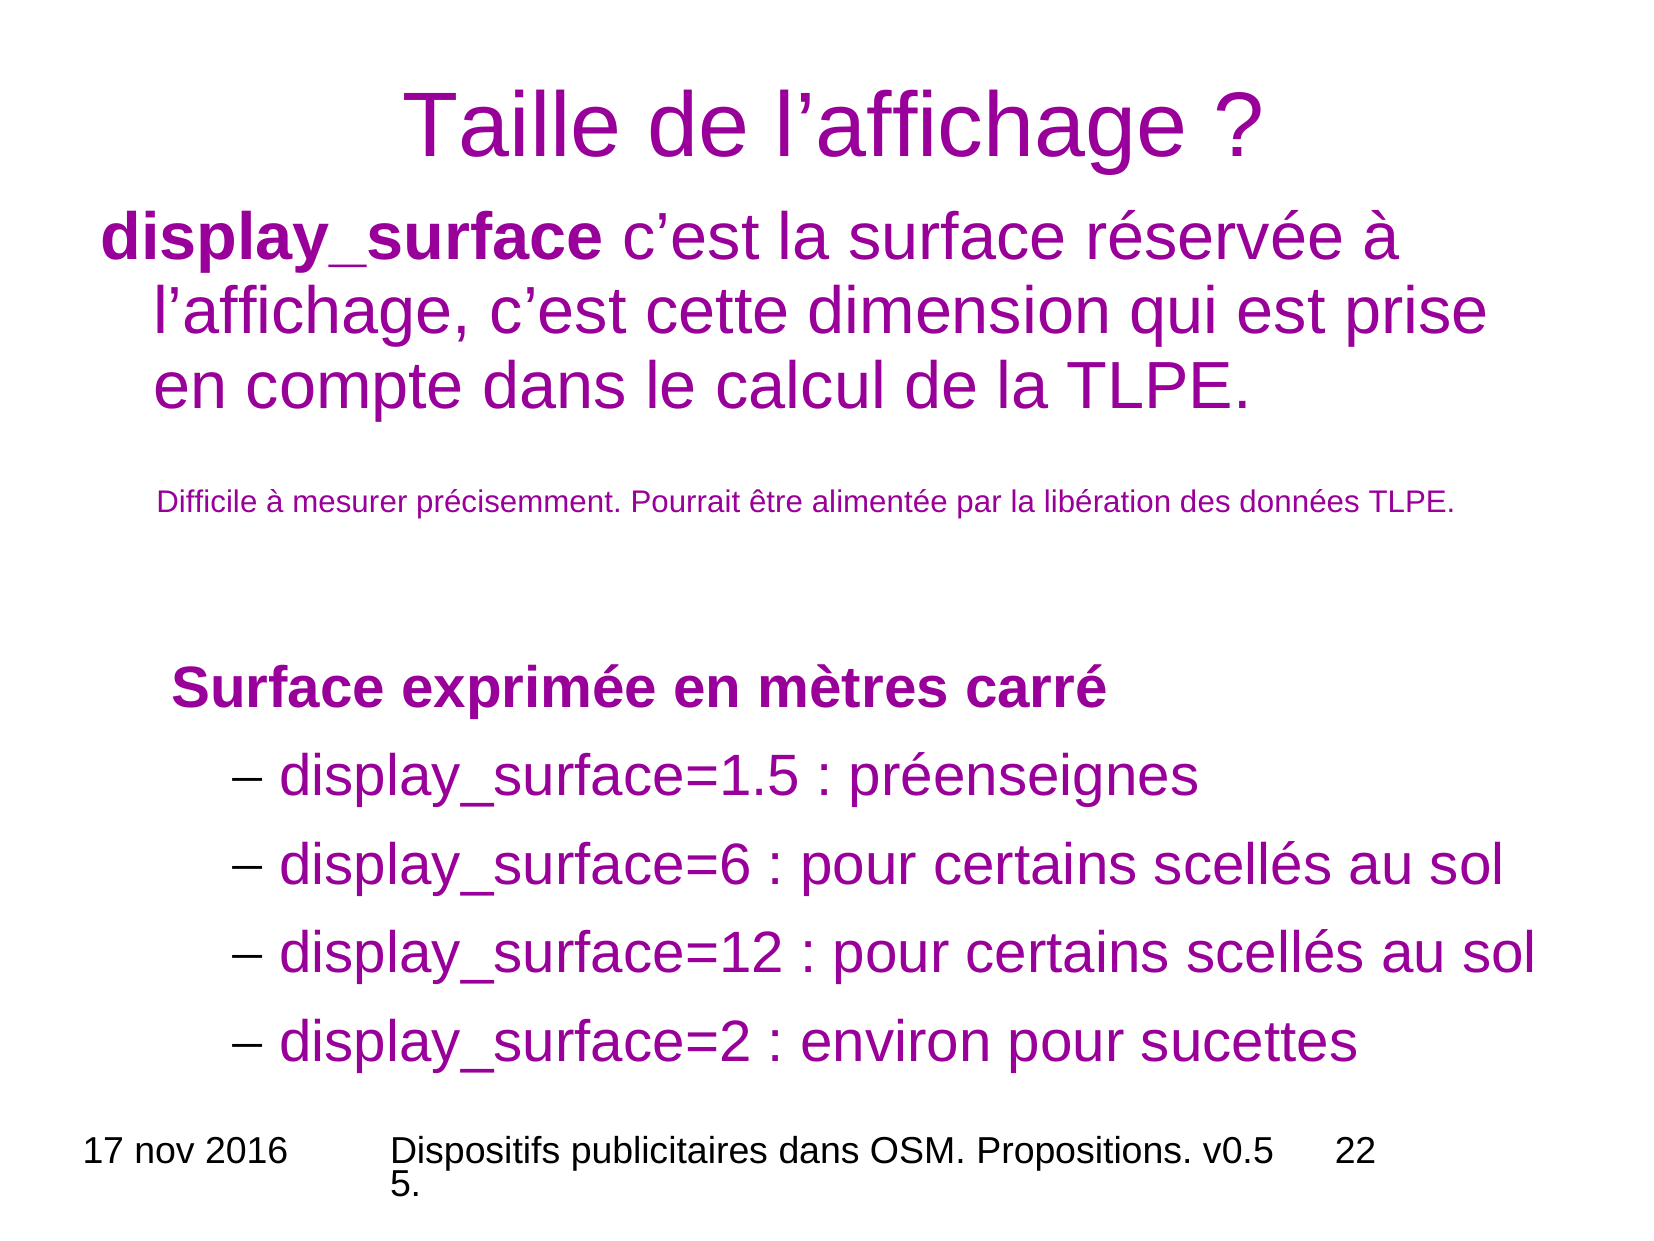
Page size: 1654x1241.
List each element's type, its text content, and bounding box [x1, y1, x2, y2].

title Taille de l’affichage ? [90, 19, 1579, 225]
list display_surface c’est la surface réservée à l’affichage, c’est cette dimension qui est prise en compte dans le calcul de la TLPE. Difficile à mesurer précisemment. Pourrait être alimentée par la libération des données TLPE. Surface exprimée en mètres carré display_surface=1.5 : préenseignes display_surface=6 : pour certains scellés au sol display_surface=12 : pour certains scellés au sol display_surface=2 : environ pour sucettes [82, 195, 1571, 1096]
